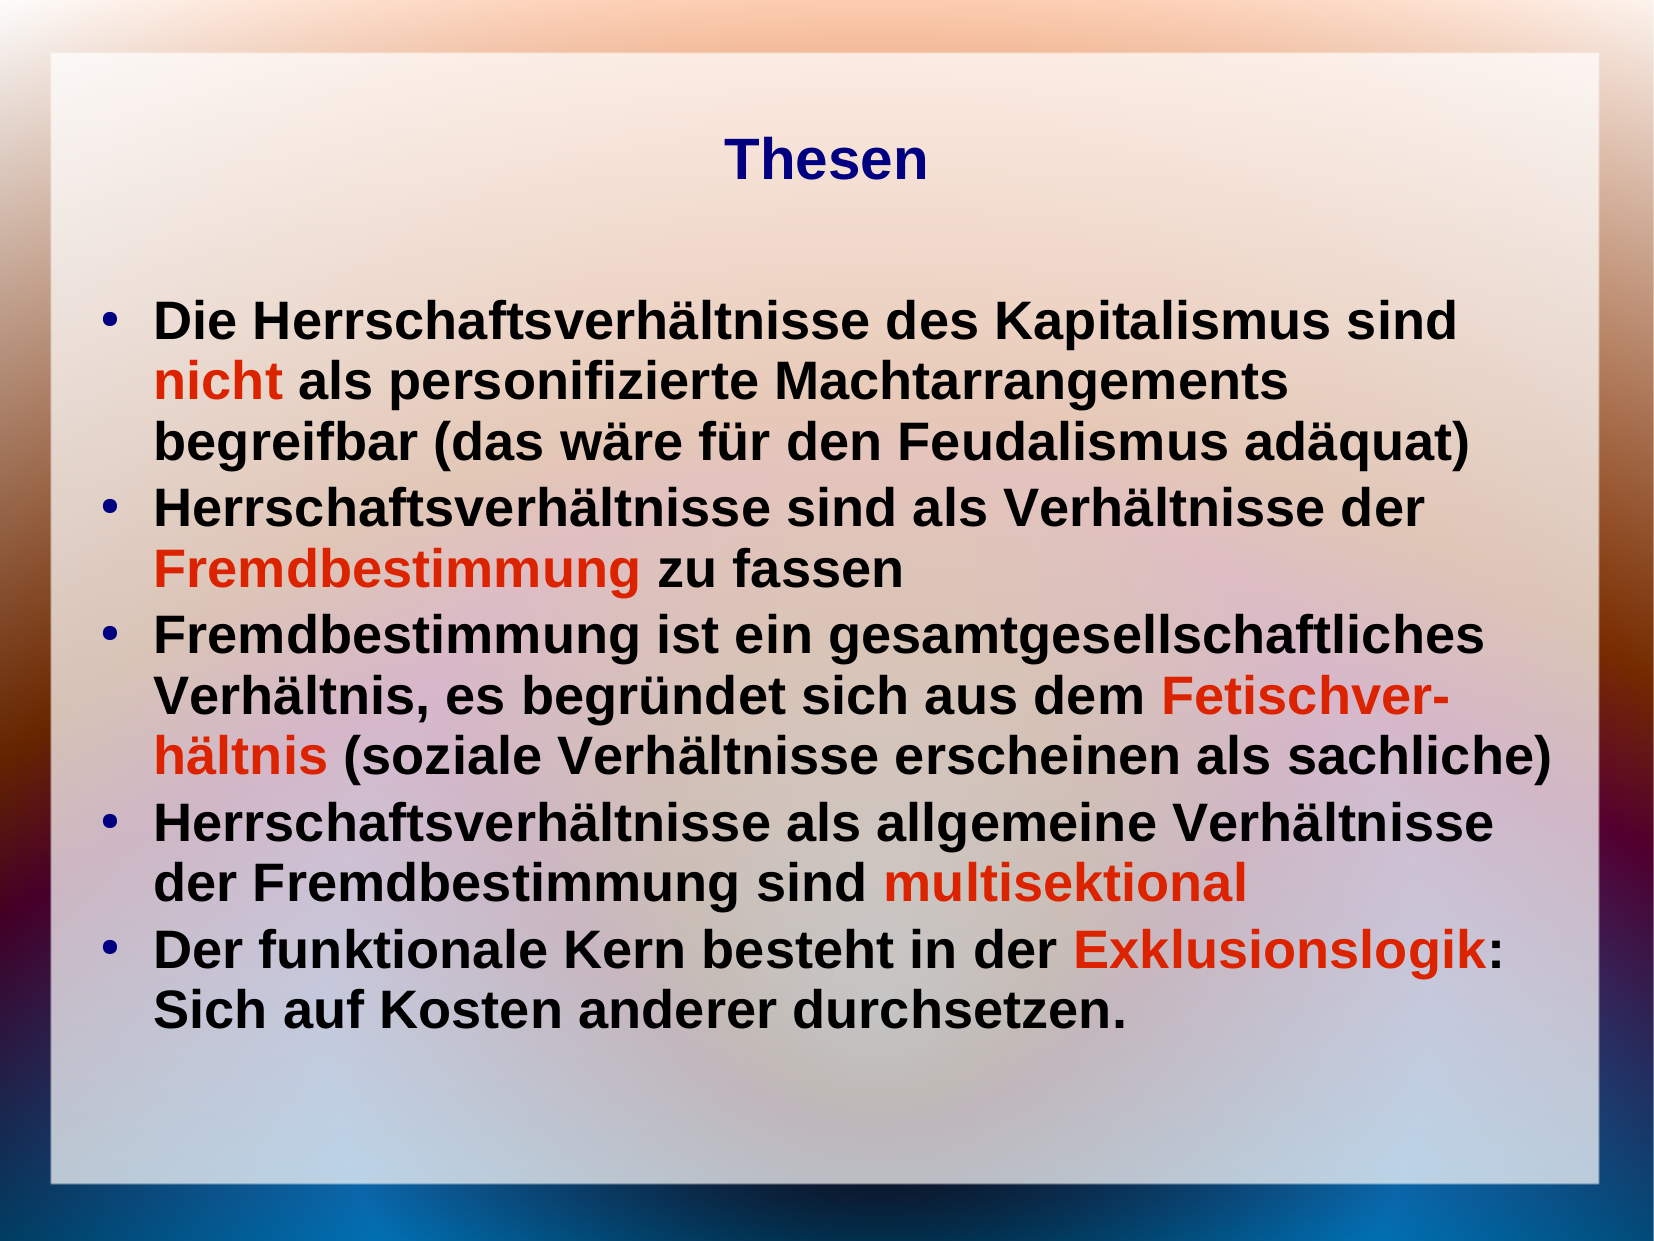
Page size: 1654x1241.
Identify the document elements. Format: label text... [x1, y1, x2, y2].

list Die Herrschaftsverhältnisse des Kapitalismus sind nicht als personifizierte Machtarrangements begreifbar (das wäre für den Feudalismus adäquat) Herrschaftsverhältnisse sind als Verhältnisse der Fremdbestimmung zu fassen Fremdbestimmung ist ein gesamtgesellschaftliches Verhältnis, es begründet sich aus dem Fetischver-hältnis (soziale Verhältnisse erscheinen als sachliche) Herrschaftsverhältnisse als allgemeine Verhältnisse der Fremdbestimmung sind multisektional Der funktionale Kern besteht in der Exklusionslogik: Sich auf Kosten anderer durchsetzen. [82, 290, 1571, 1041]
title Thesen [82, 55, 1571, 263]
picture [0, 0, 1654, 1241]
